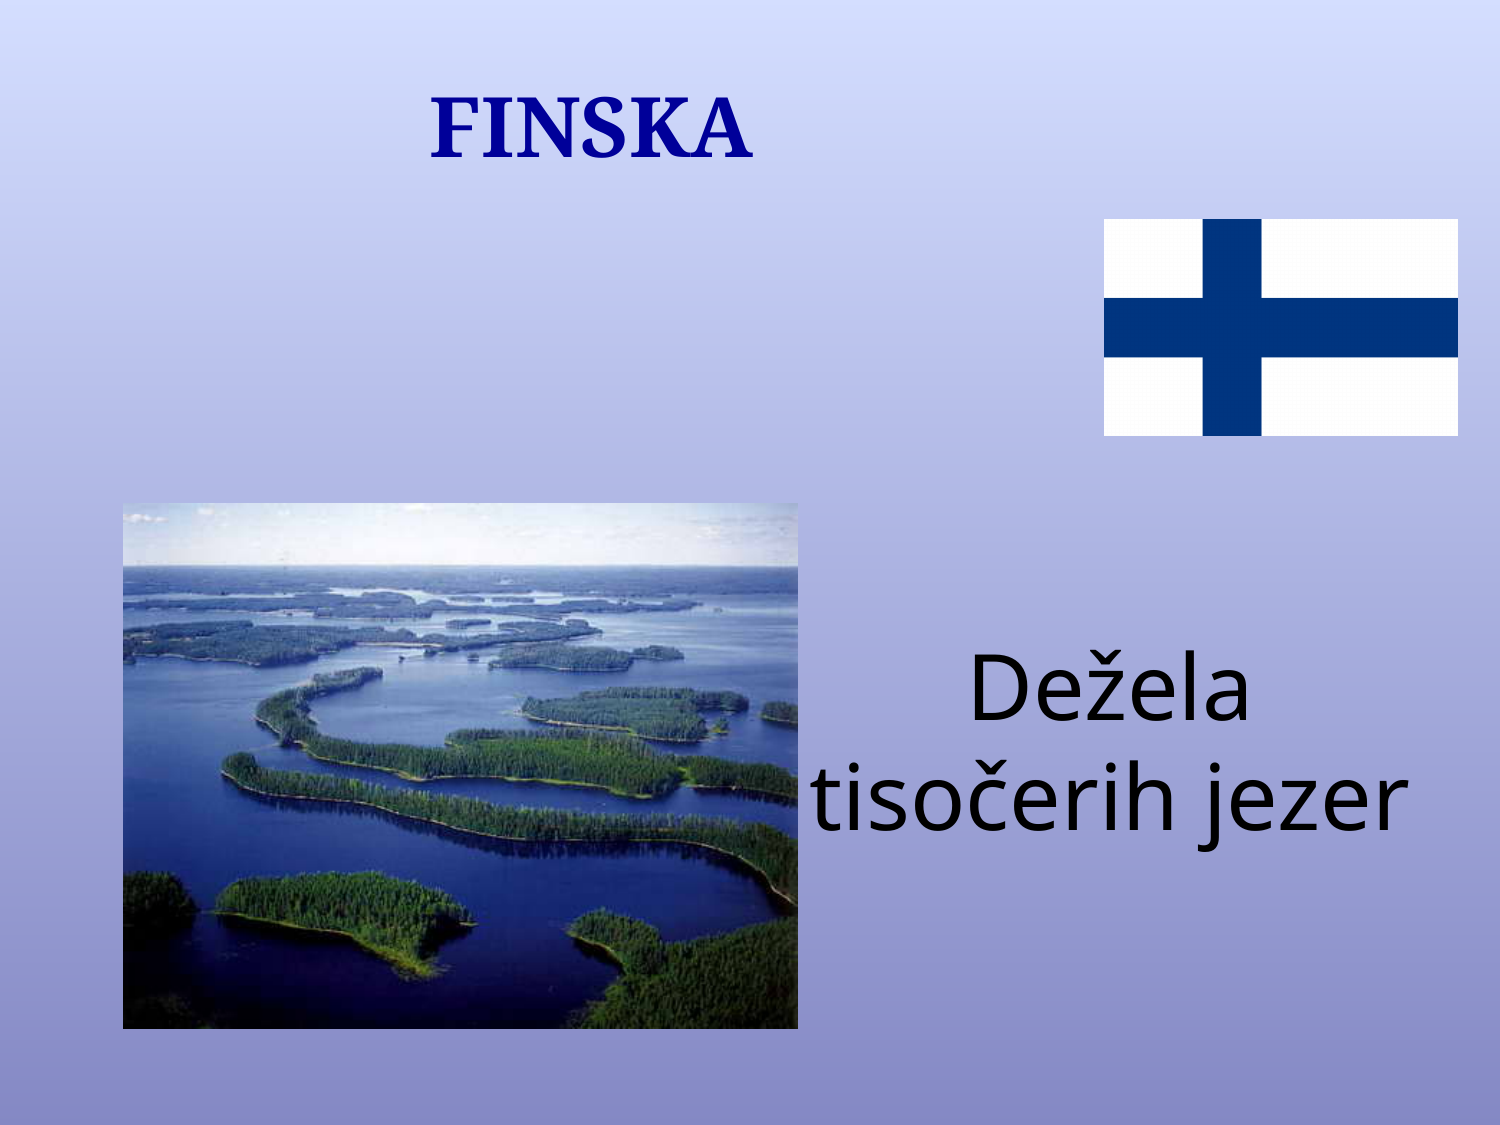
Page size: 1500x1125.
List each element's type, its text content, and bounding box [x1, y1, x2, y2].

picture [1104, 219, 1458, 436]
subtitle Dežela tisočerih jezer [798, 621, 1448, 941]
picture [123, 503, 798, 1029]
text_box FINSKA [88, 66, 1117, 445]
